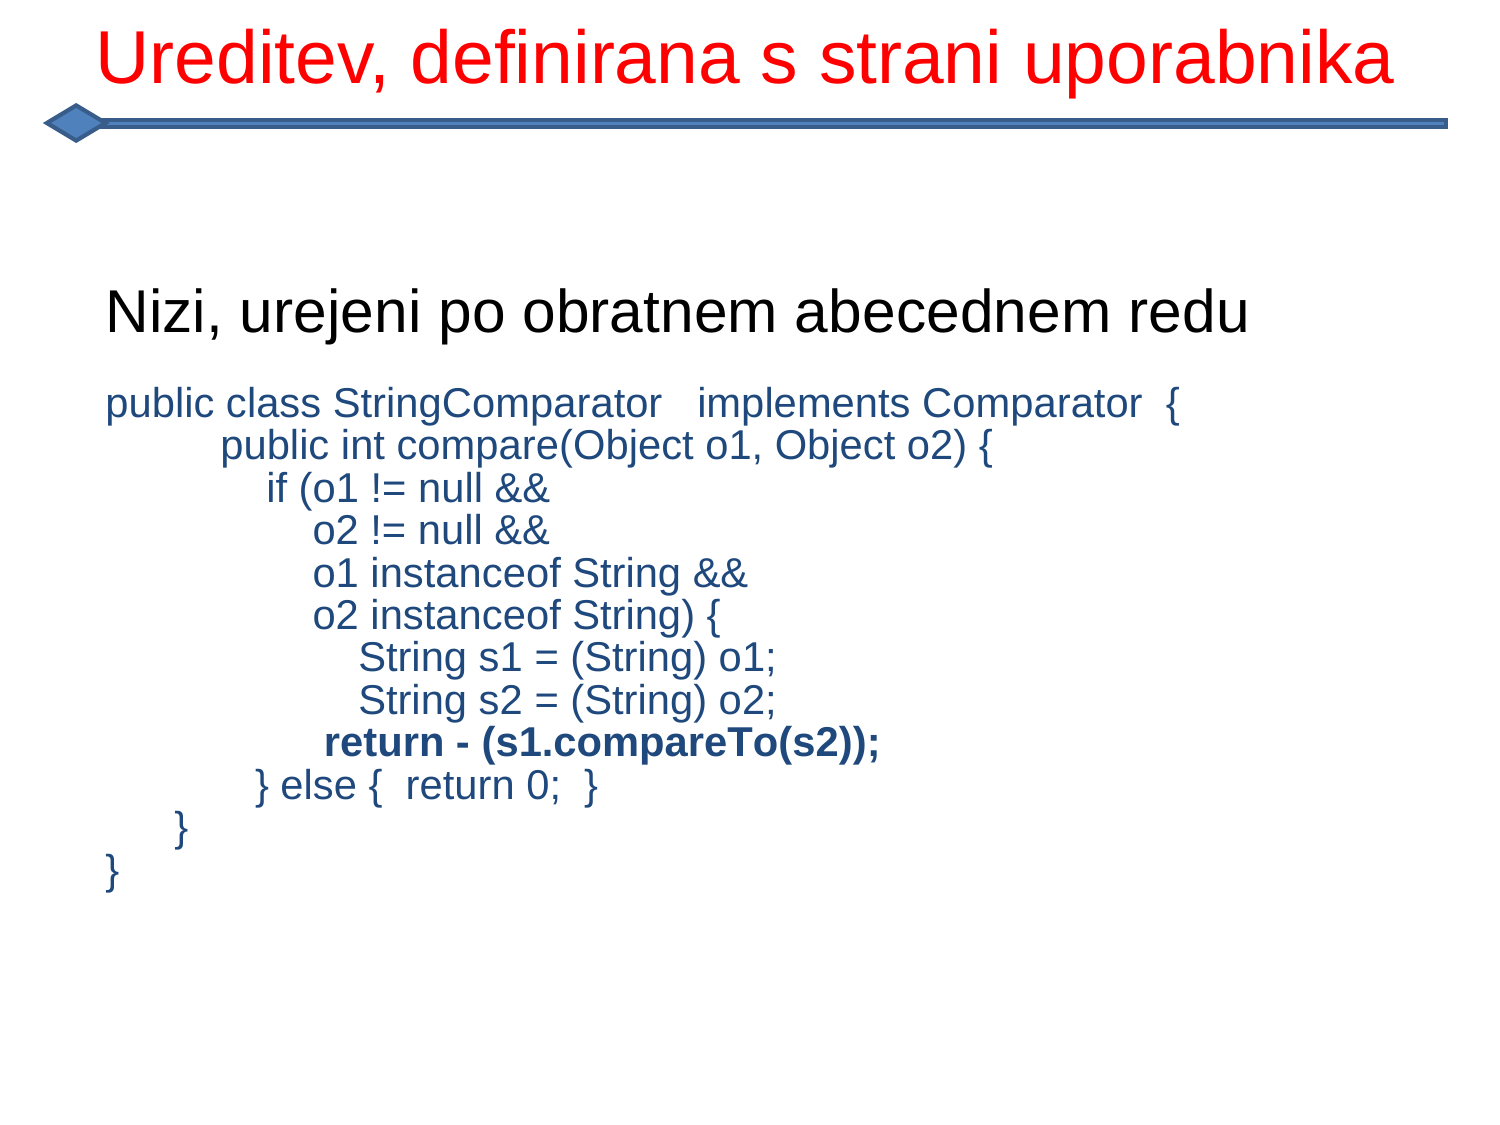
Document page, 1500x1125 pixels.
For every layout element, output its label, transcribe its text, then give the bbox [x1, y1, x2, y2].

text_box Nizi, urejeni po obratnem abecednem redu public class StringComparator implements Comparator { public int compare(Object o1, Object o2) { if (o1 != null && o2 != null && o1 instanceof String && o2 instanceof String) { String s1 = (String) o1; String s2 = (String) o2; return - (s1.compareTo(s2)); } else { return 0; } } } [105, 163, 1387, 1013]
title Ureditev, definirana s strani uporabnika [70, 0, 1421, 108]
